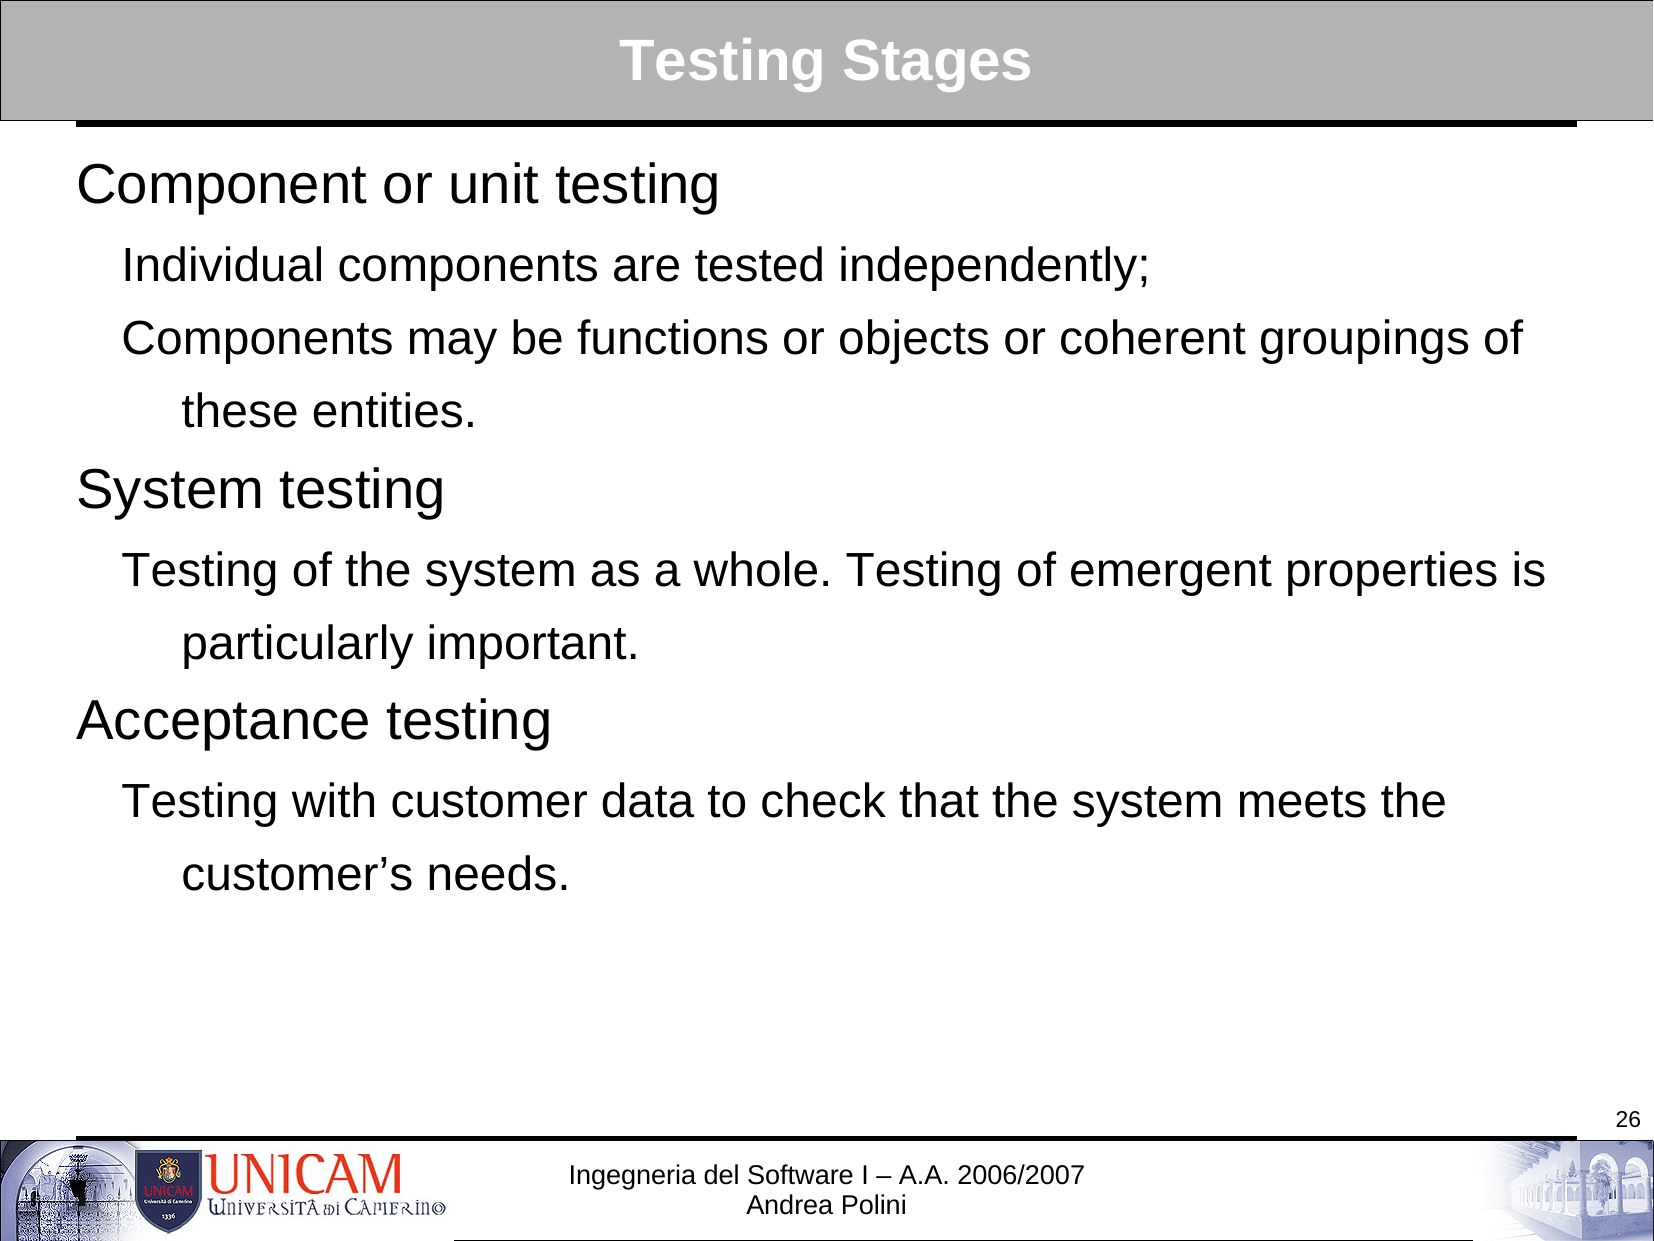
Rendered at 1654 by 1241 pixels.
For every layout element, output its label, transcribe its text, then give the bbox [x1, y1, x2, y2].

title Testing Stages [0, 0, 1653, 121]
picture [1473, 1141, 1654, 1241]
list Component or unit testing Individual components are tested independently; Components may be functions or objects or coherent groupings of these entities. System testing Testing of the system as a whole. Testing of emergent properties is particularly important. Acceptance testing Testing with customer data to check that the system meets the customer’s needs. [76, 152, 1577, 1105]
picture [0, 1141, 454, 1241]
